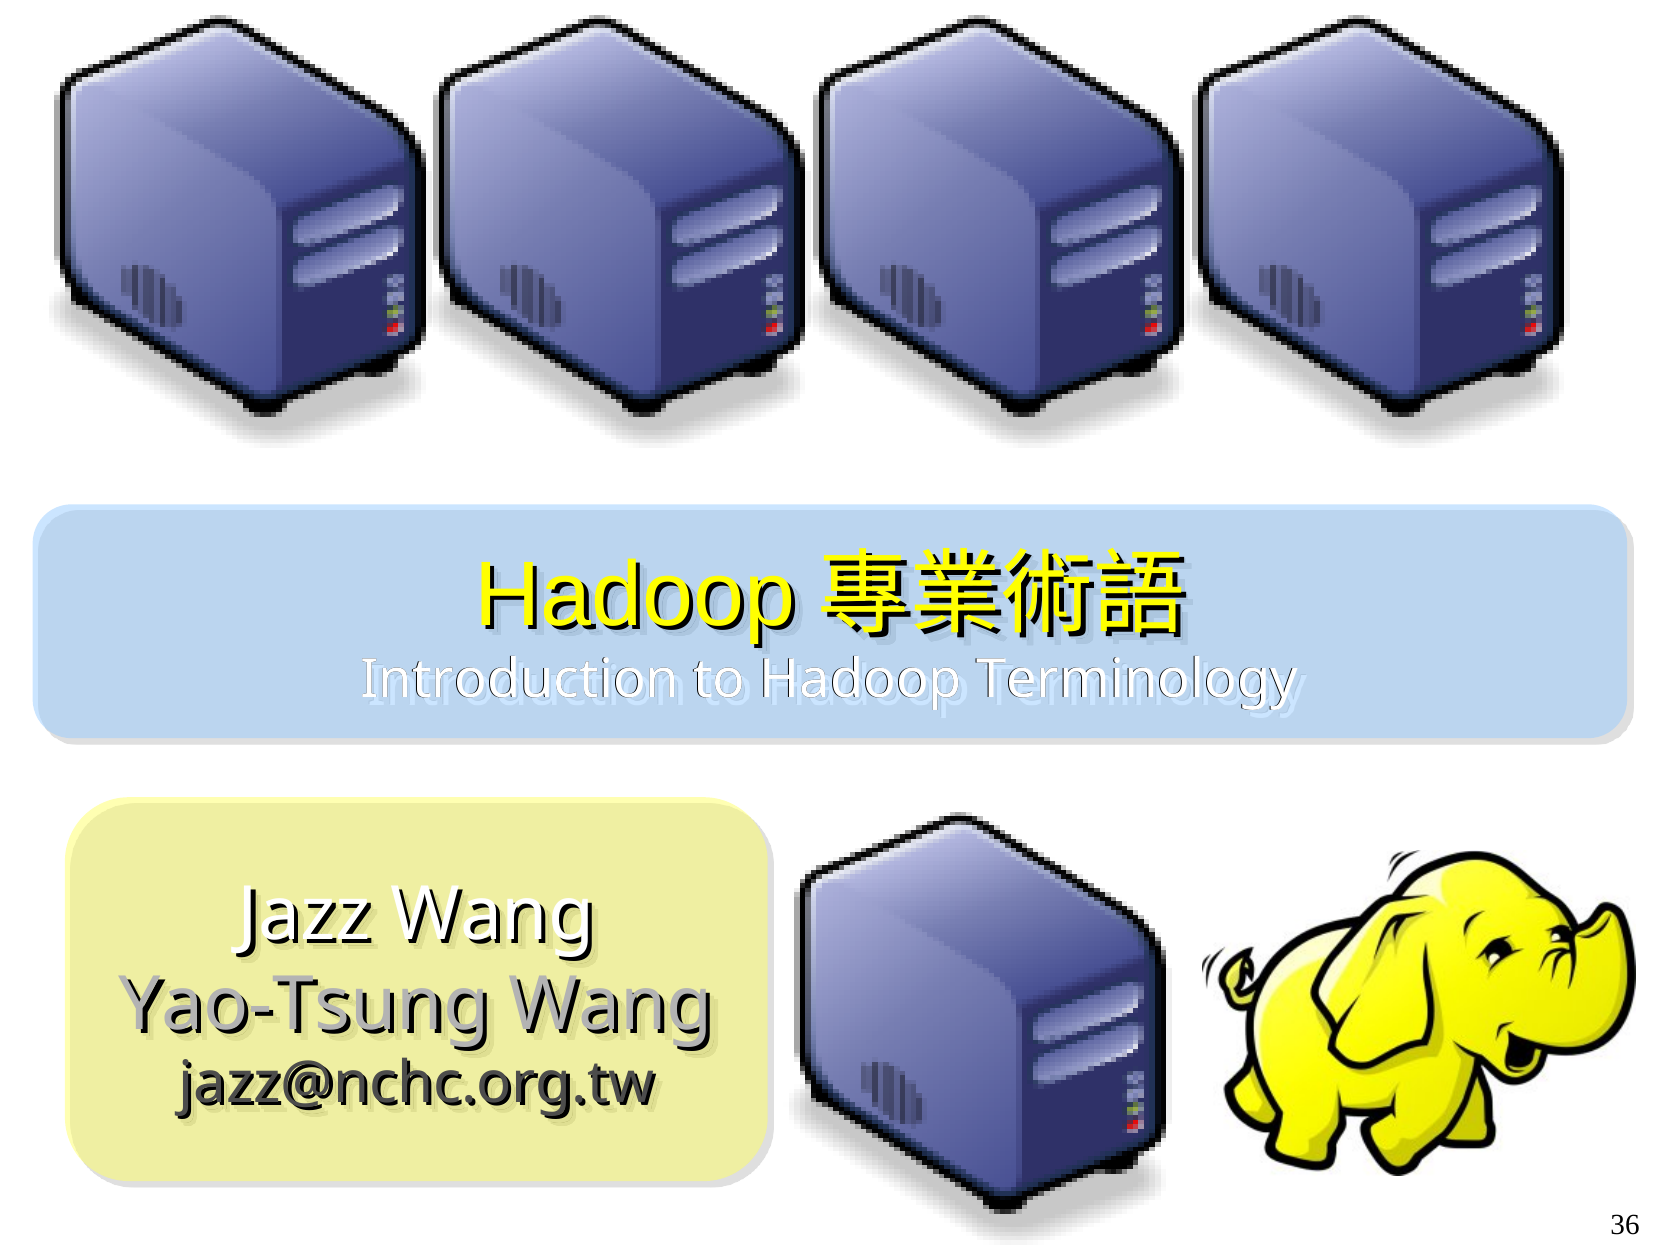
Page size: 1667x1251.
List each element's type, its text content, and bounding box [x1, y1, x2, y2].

text_box Hadoop專業術語 Introduction to Hadoop Terminology [32, 504, 1628, 739]
picture [767, 799, 1636, 1249]
text_box Jazz Wang Yao-Tsung Wang jazz@nchc.org.tw [64, 797, 767, 1182]
picture [27, 2, 1609, 502]
